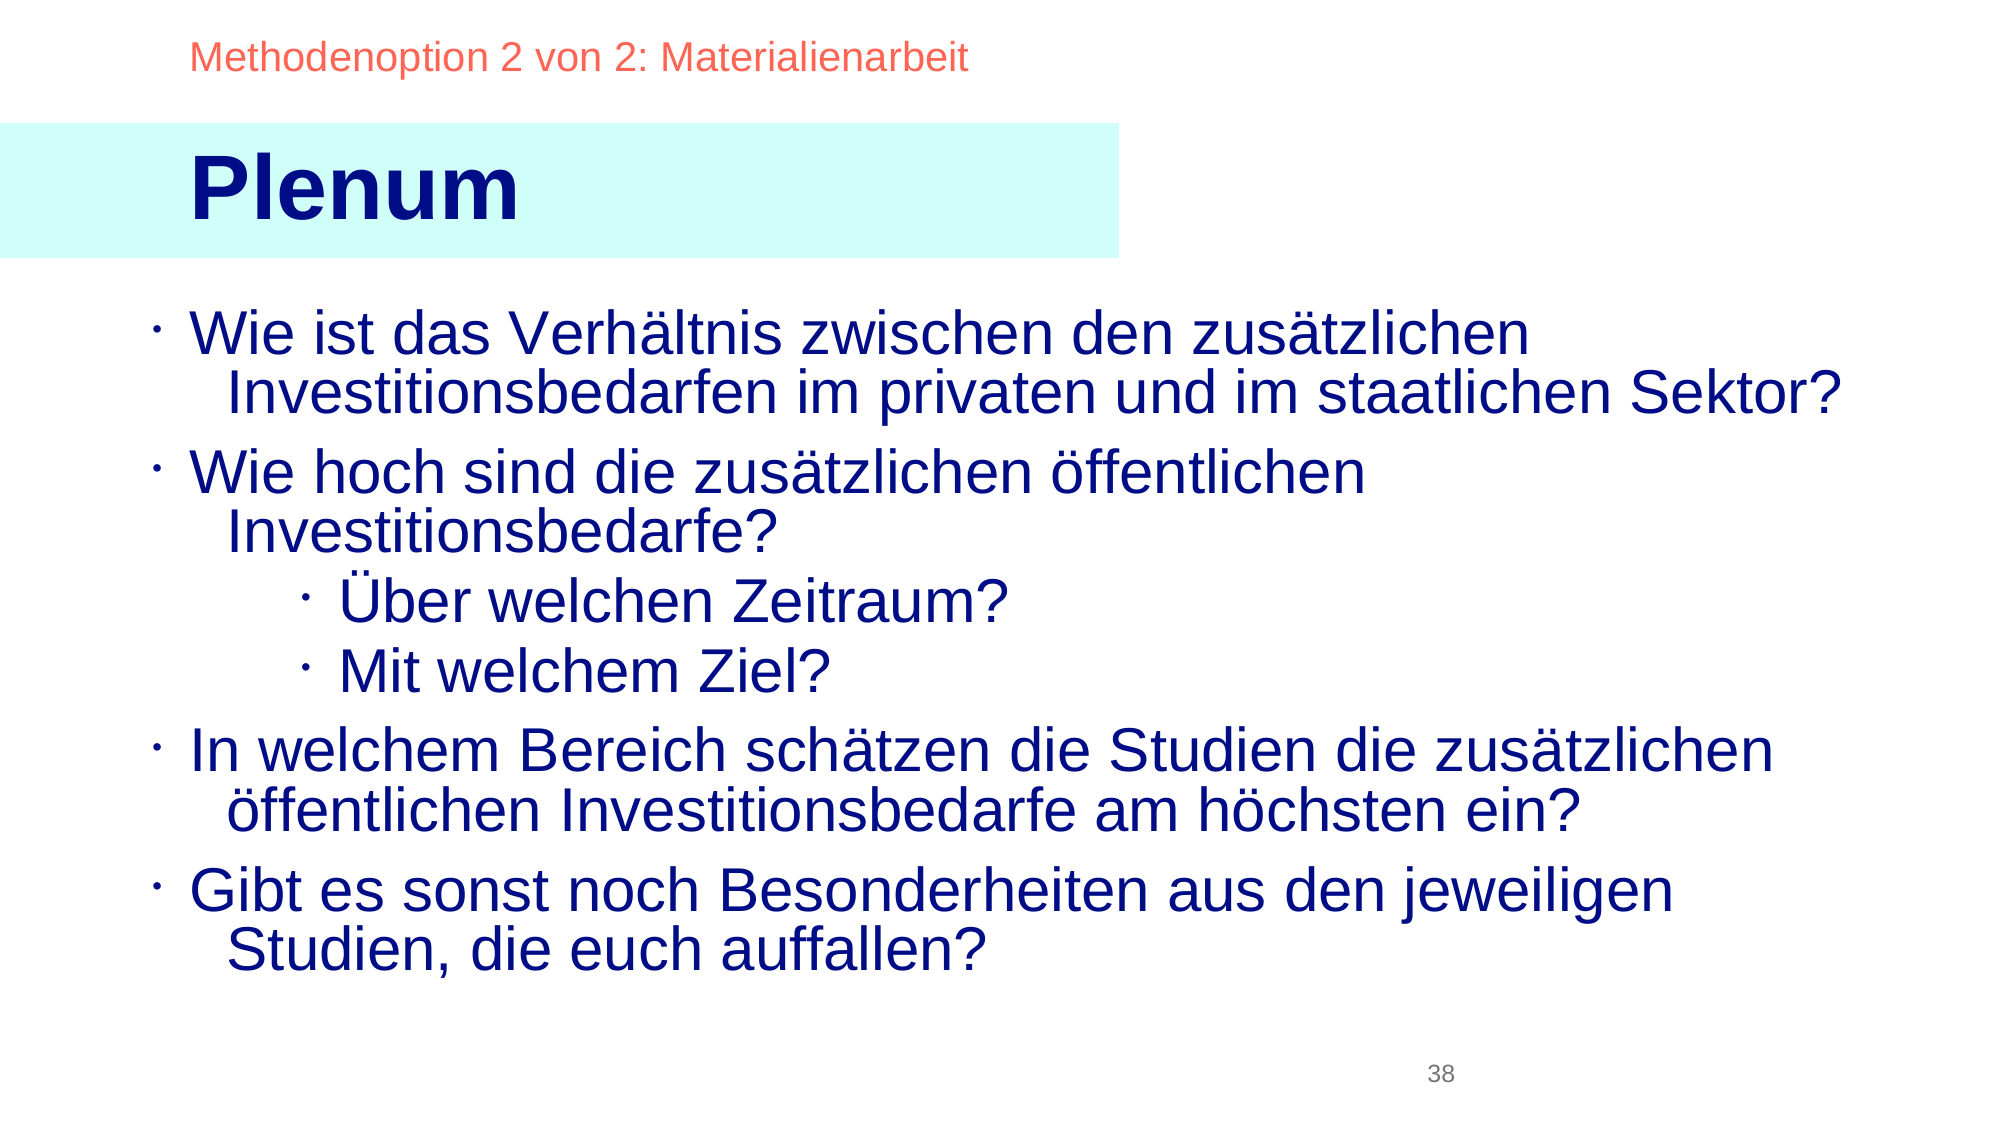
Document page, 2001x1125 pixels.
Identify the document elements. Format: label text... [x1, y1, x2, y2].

list Wie ist das Verhältnis zwischen den zusätzlichen Investitionsbedarfen im privaten und im staatlichen Sektor? Wie hoch sind die zusätzlichen öffentlichen Investitionsbedarfe? Über welchen Zeitraum? Mit welchem Ziel? In welchem Bereich schätzen die Studien die zusätzlichen öffentlichen Investitionsbedarfe am höchsten ein? Gibt es sonst noch Besonderheiten aus den jeweiligen Studien, die euch auffallen? [137, 299, 1863, 1014]
list Plenum [137, 129, 1093, 258]
list Methodenoption 2 von 2: Materialienarbeit [137, 27, 1119, 107]
